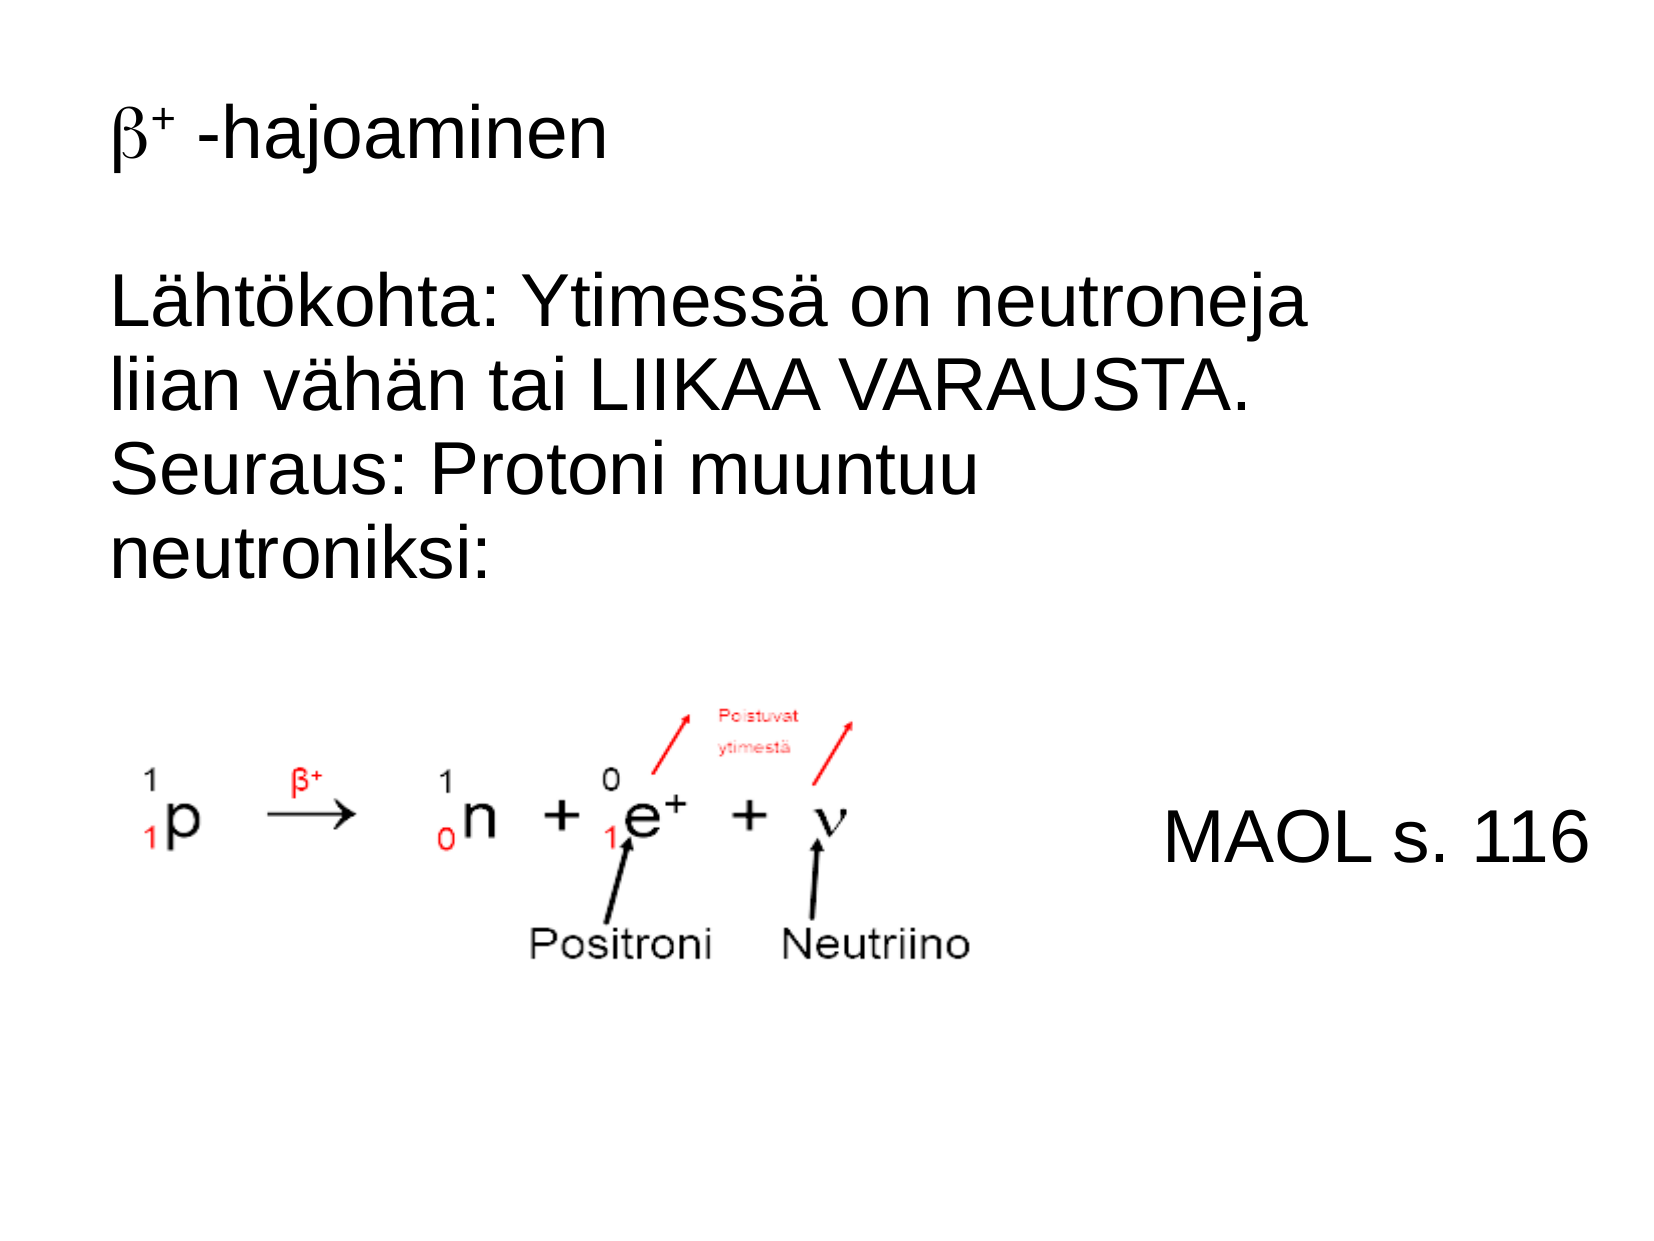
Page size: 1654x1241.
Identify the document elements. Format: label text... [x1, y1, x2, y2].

picture [112, 661, 1016, 993]
text_box MAOL s. 116 [1147, 787, 1607, 886]
text_box b+ -hajoaminen Lähtökohta: Ytimessä on neutroneja liian vähän tai LIIKAA VARAUSTA. Seuraus: Protoni muuntuu neutroniksi: [94, 82, 1336, 610]
